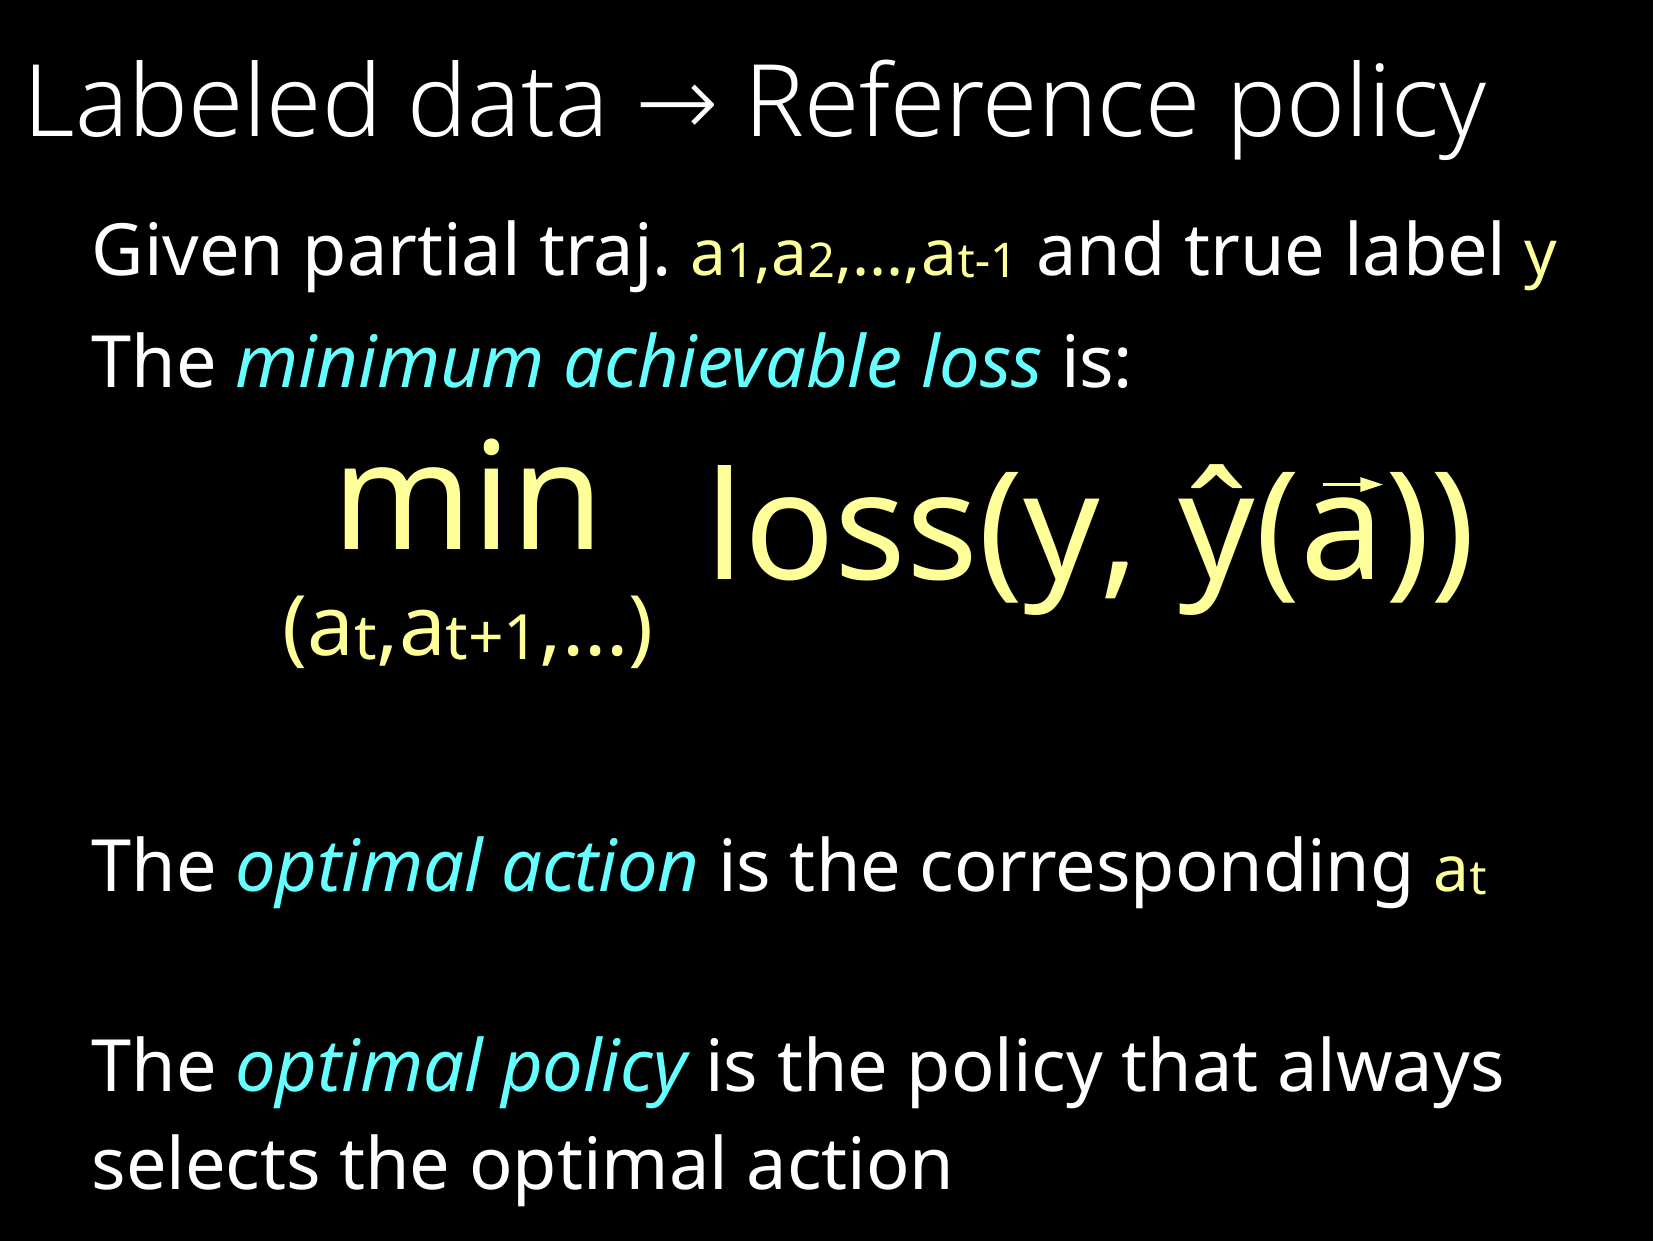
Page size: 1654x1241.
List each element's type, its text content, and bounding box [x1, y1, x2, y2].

text_box min (at,at+1,...) [225, 419, 712, 722]
title Labeled data → Reference policy [23, 25, 1630, 171]
text_box loss(y, ŷ(a)) [640, 419, 1540, 621]
list Given partial traj. a1,a2,...,at-1 and true label y The minimum achievable loss is: The optimal action is the corresponding at The optimal policy is the policy that always selects the optimal action [23, 198, 1630, 1215]
